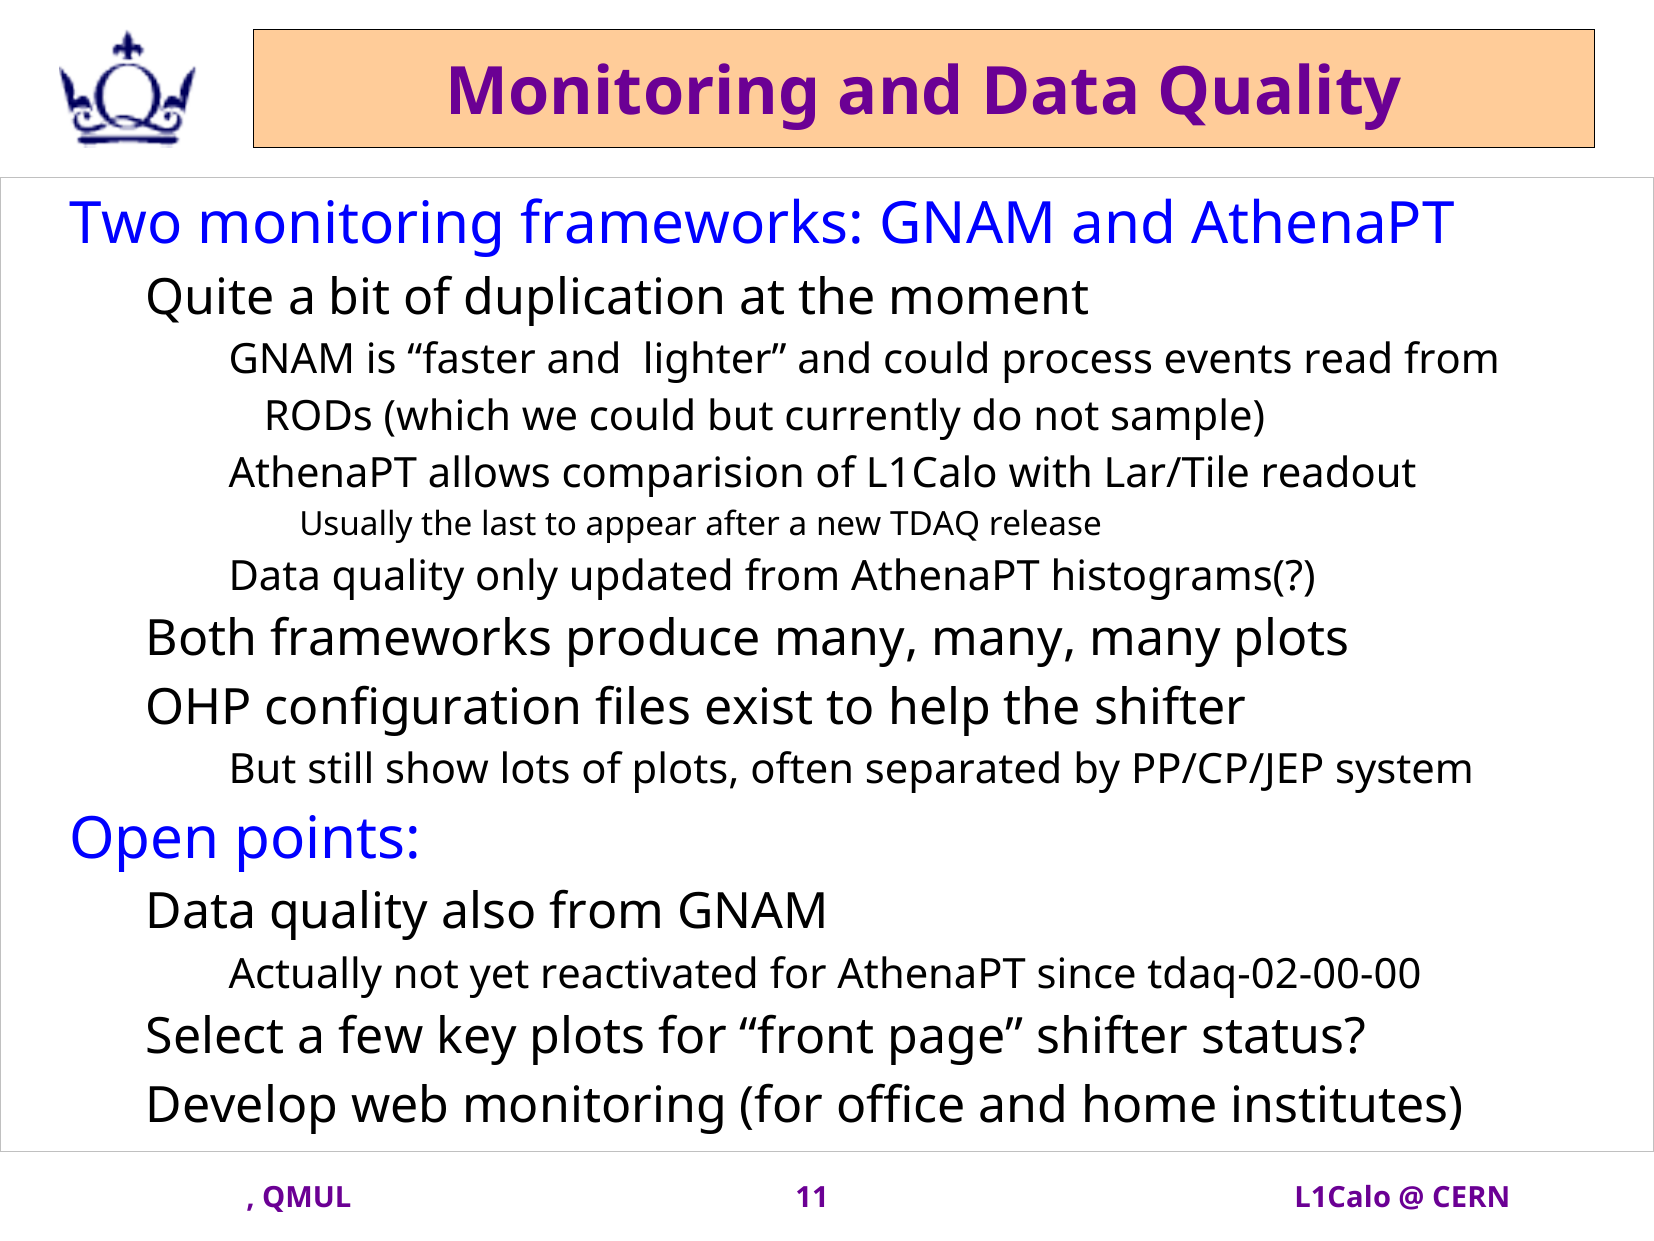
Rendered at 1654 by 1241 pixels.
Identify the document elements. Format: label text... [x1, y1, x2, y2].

list Two monitoring frameworks: GNAM and AthenaPT Quite a bit of duplication at the moment GNAM is “faster and lighter” and could process events read from RODs (which we could but currently do not sample) AthenaPT allows comparision of L1Calo with Lar/Tile readout Usually the last to appear after a new TDAQ release Data quality only updated from AthenaPT histograms(?) Both frameworks produce many, many, many plots OHP configuration files exist to help the shifter But still show lots of plots, often separated by PP/CP/JEP system Open points: Data quality also from GNAM Actually not yet reactivated for AthenaPT since tdaq-02-00-00 Select a few key plots for “front page” shifter status? Develop web monitoring (for office and home institutes) [51, 181, 1595, 1158]
title Monitoring and Data Quality [253, 29, 1595, 148]
picture [59, 29, 200, 148]
